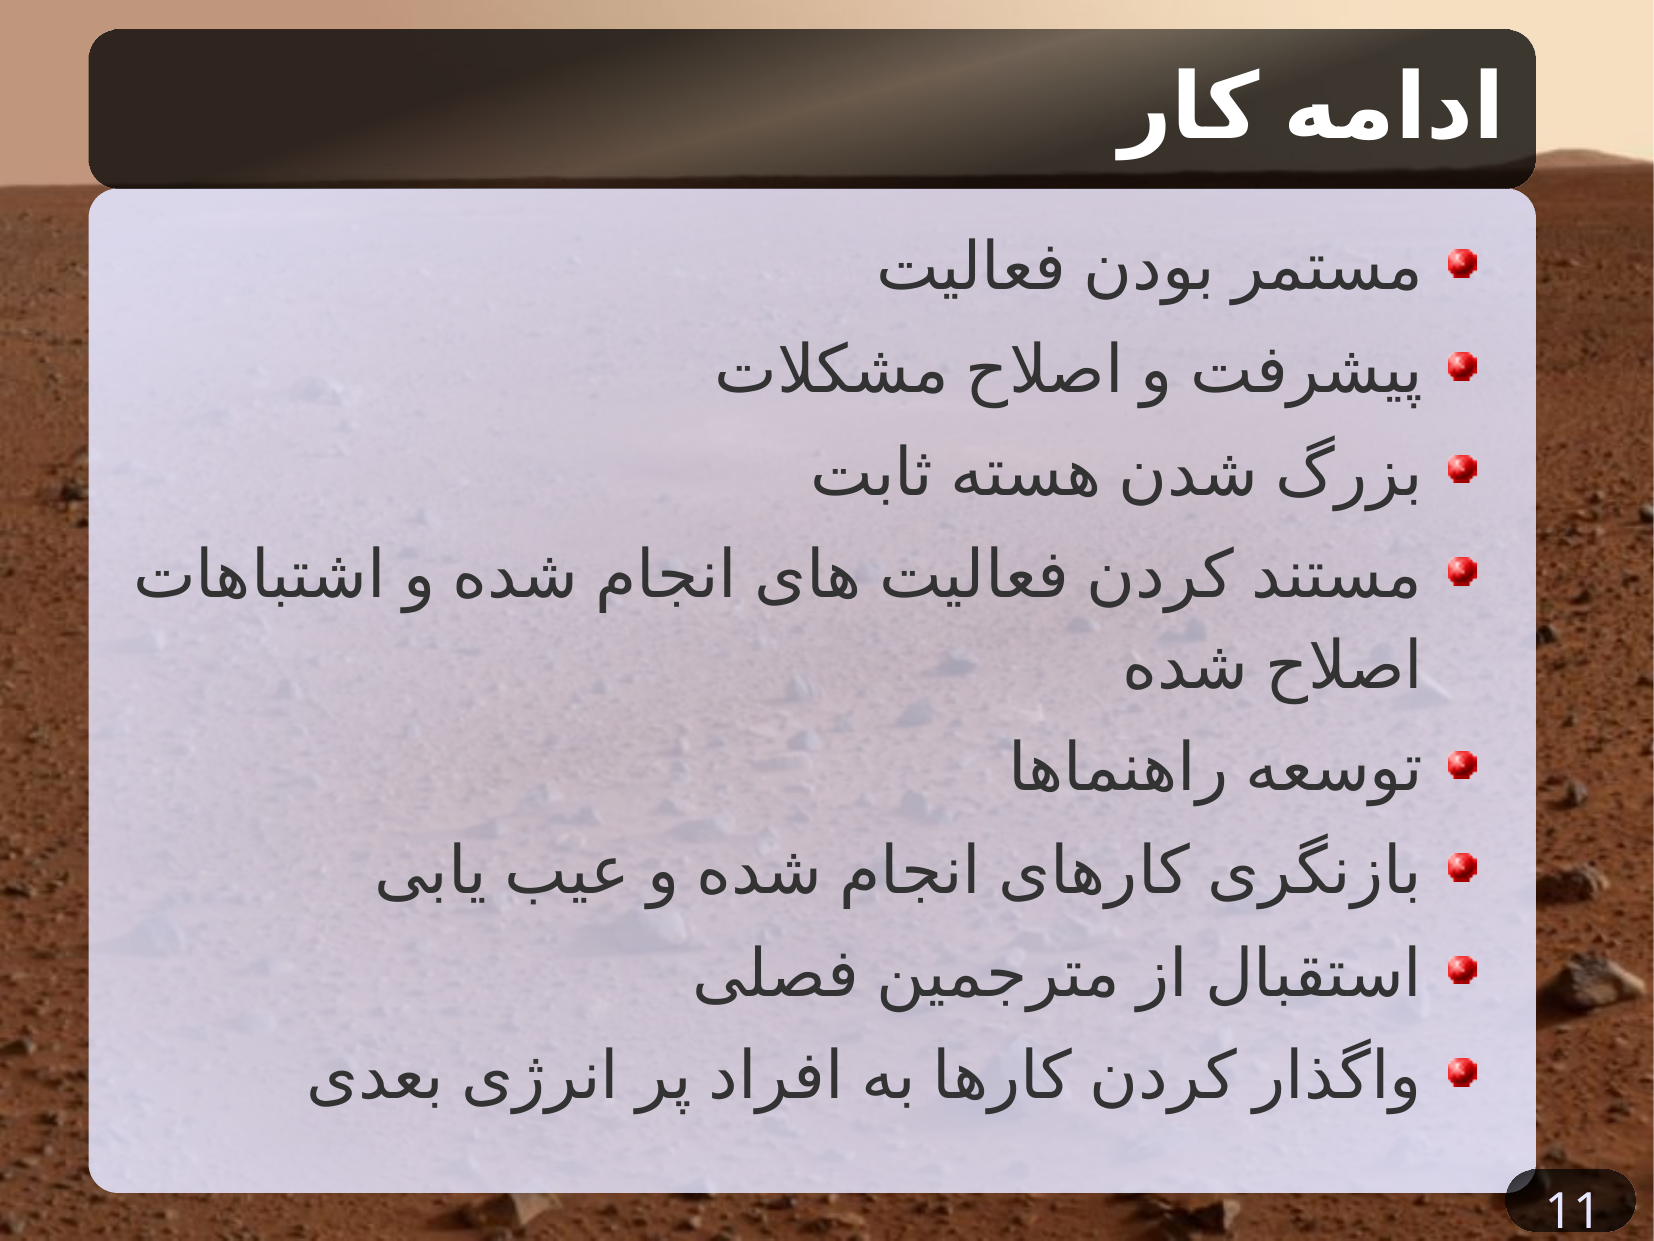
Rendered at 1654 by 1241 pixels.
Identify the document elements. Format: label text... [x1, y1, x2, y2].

picture [0, 0, 1654, 1241]
list مستمر بودن فعالیت پیشرفت و اصلاح مشکلات بزرگ شدن هسته ثابت مستند کردن فعالیت های انجام شده و اشتباهات اصلاح شده توسعه راهنماها بازنگری کارهای انجام شده و عیب یابی استقبال از مترجمین فصلی واگذار کردن کارها به افراد پر انرژی بعدی [118, 218, 1477, 1164]
title ادامه کار [118, 29, 1506, 178]
